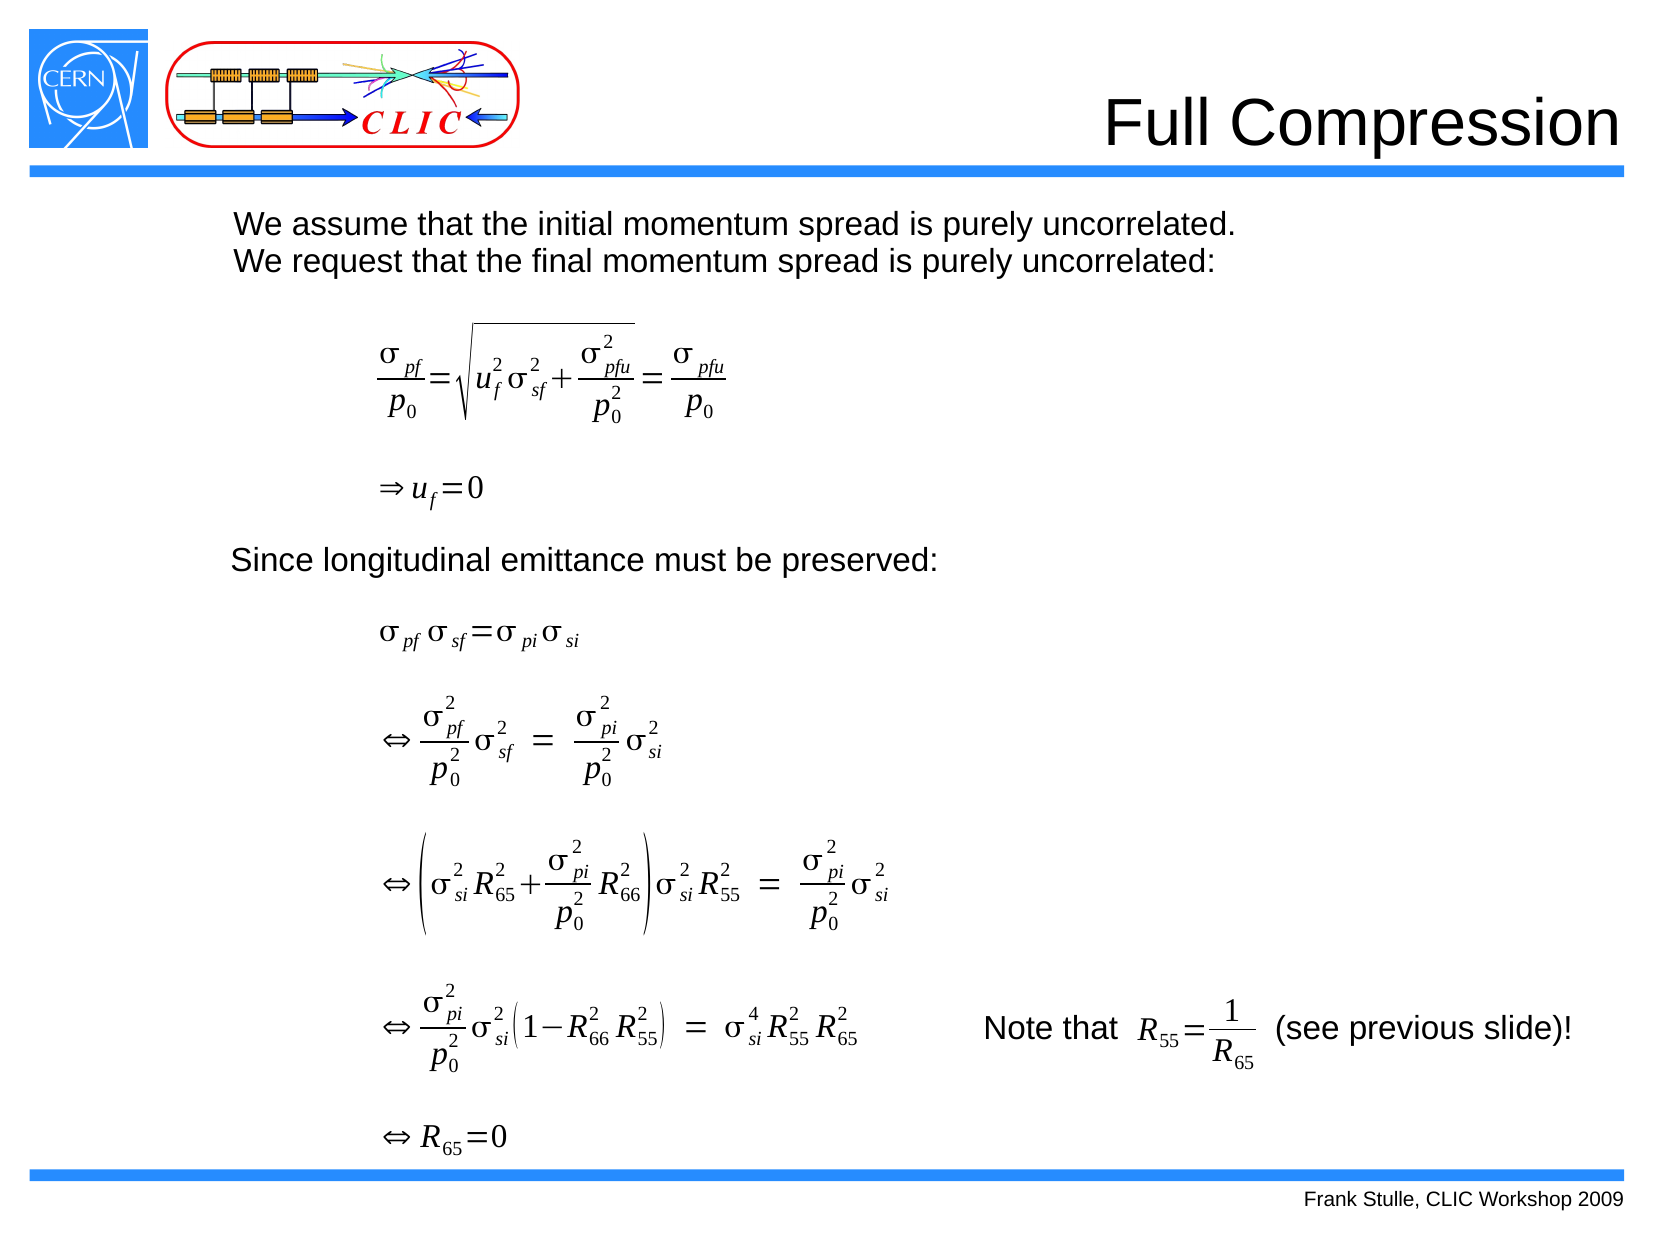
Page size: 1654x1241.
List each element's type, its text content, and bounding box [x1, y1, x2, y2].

text_box Note that (see previous slide)! [968, 1002, 1129, 1055]
chart [372, 609, 895, 1159]
picture [29, 29, 148, 148]
picture [165, 41, 520, 71]
chart [1129, 991, 1263, 1075]
text_box We assume that the initial momentum spread is purely uncorrelated. We request that the final momentum spread is purely uncorrelated: [218, 197, 1253, 287]
text_box Note that (see previous slide)! [1263, 1002, 1589, 1055]
text_box Since longitudinal emittance must be preserved: [215, 534, 955, 587]
title Full Compression [134, 71, 1623, 174]
chart [369, 321, 734, 511]
